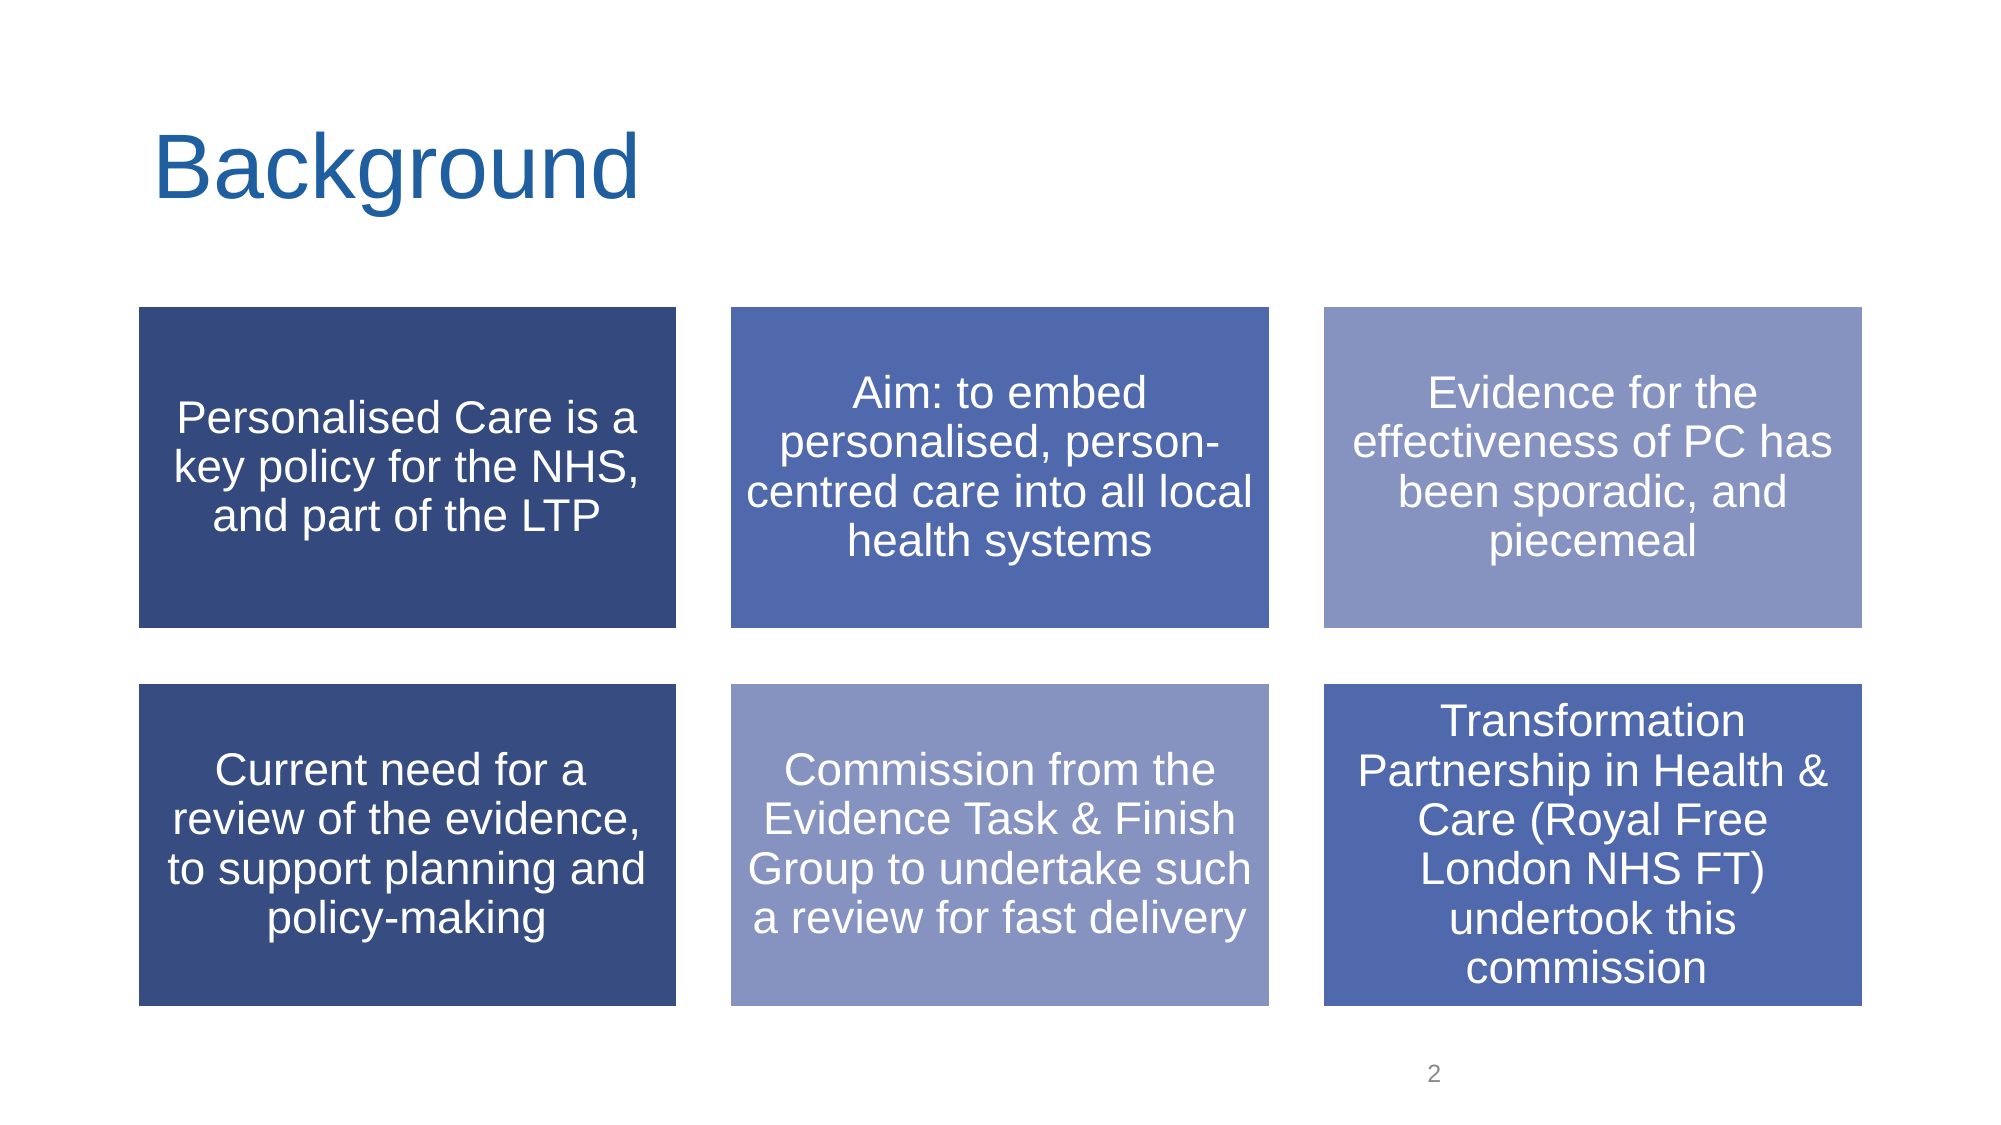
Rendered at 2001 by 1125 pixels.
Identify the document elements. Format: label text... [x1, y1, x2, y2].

text_box 2 [1412, 1042, 1863, 1103]
text_box Commission from the Evidence Task & Finish Group to undertake such a review for fast delivery [730, 683, 1270, 1007]
text_box Current need for a review of the evidence, to support planning and policy-making [137, 683, 677, 1007]
text_box Personalised Care is a key policy for the NHS, and part of the LTP [137, 305, 677, 630]
title Background [137, 59, 1863, 278]
text_box Evidence for the effectiveness of PC has been sporadic, and piecemeal [1323, 305, 1863, 630]
text_box Transformation Partnership in Health & Care (Royal Free London NHS FT) undertook this commission [1323, 683, 1863, 1007]
text_box Aim: to embed personalised, person-centred care into all local health systems [730, 305, 1270, 630]
